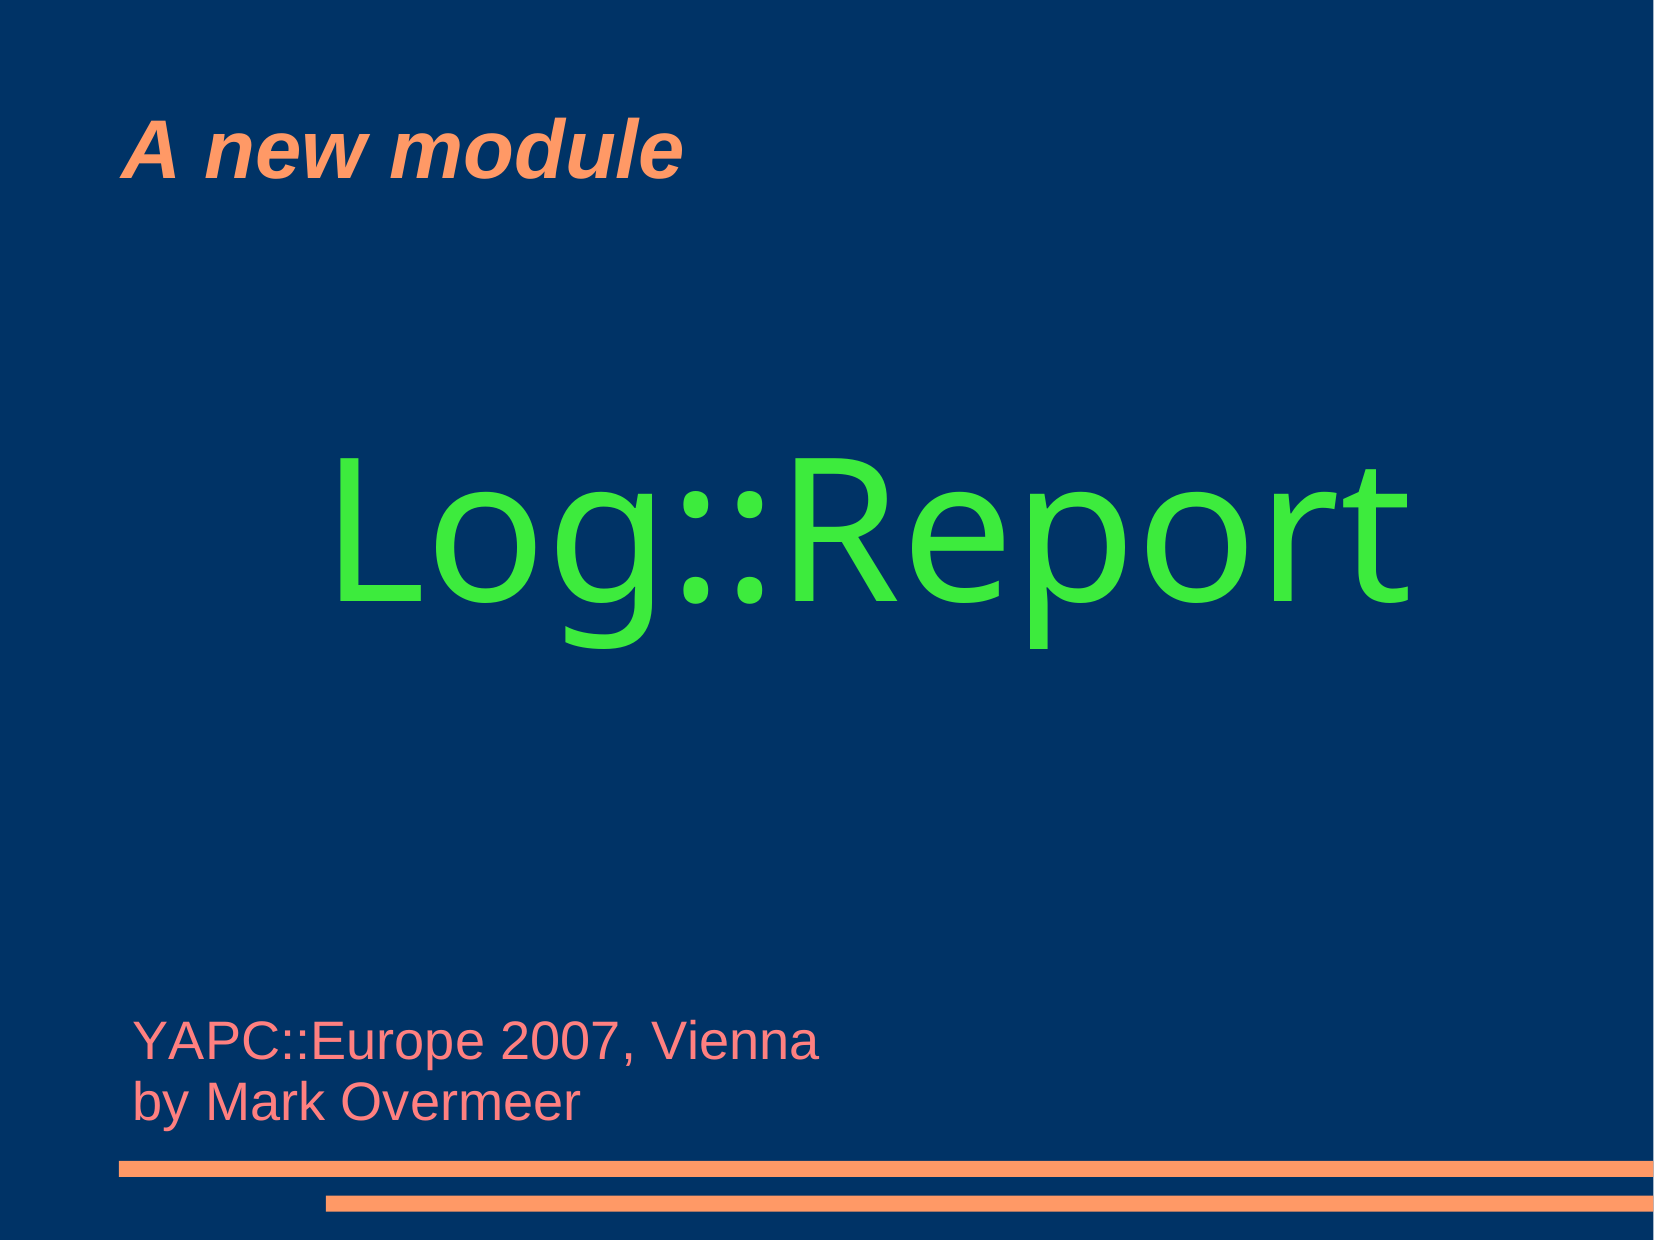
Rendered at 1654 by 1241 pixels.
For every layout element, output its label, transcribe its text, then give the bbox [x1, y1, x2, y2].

subtitle Log::Report [129, 234, 1569, 815]
text_box YAPC::Europe 2007, Vienna by Mark Overmeer [117, 1003, 837, 1140]
title A new module [121, 46, 1534, 254]
